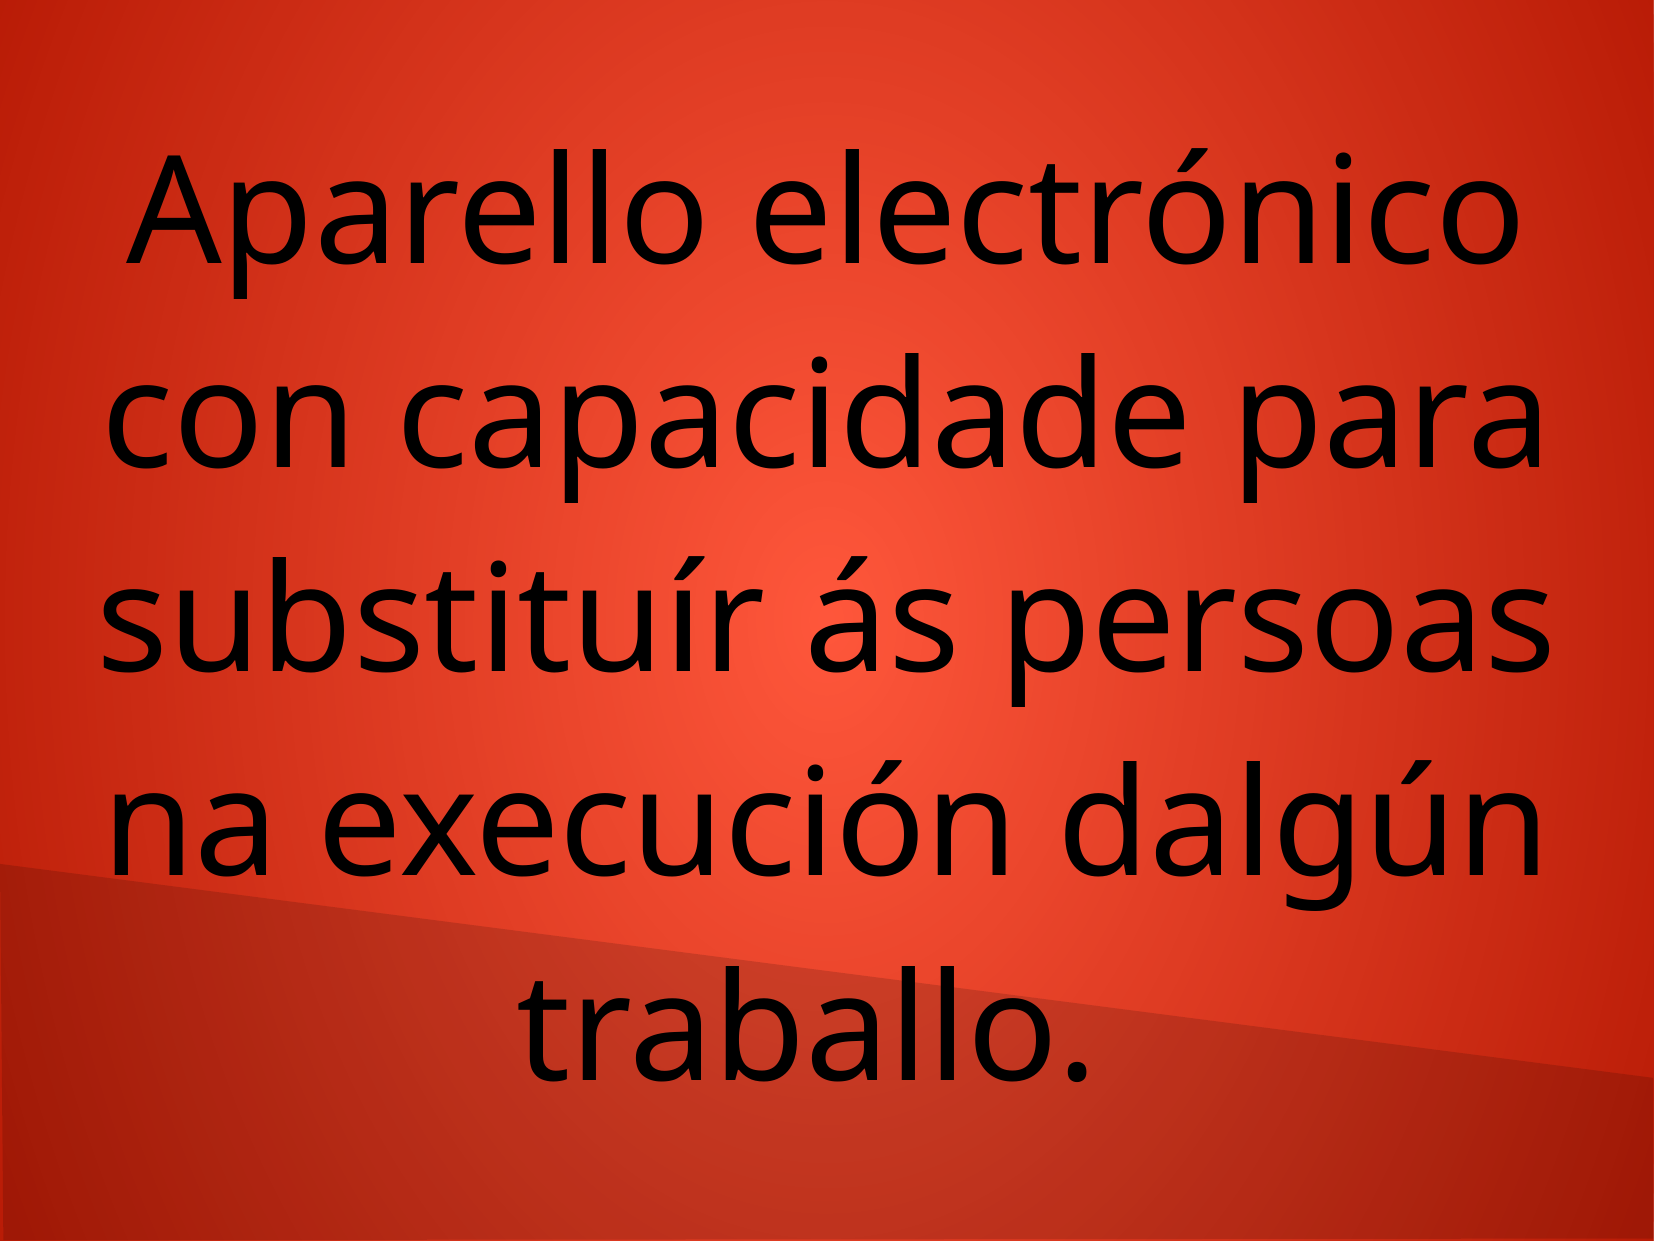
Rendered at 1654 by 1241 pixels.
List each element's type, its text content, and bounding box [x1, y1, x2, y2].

subtitle Aparello electrónico con capacidade para substituír ás persoas na execución dalgún traballo. [82, 230, 1571, 1088]
